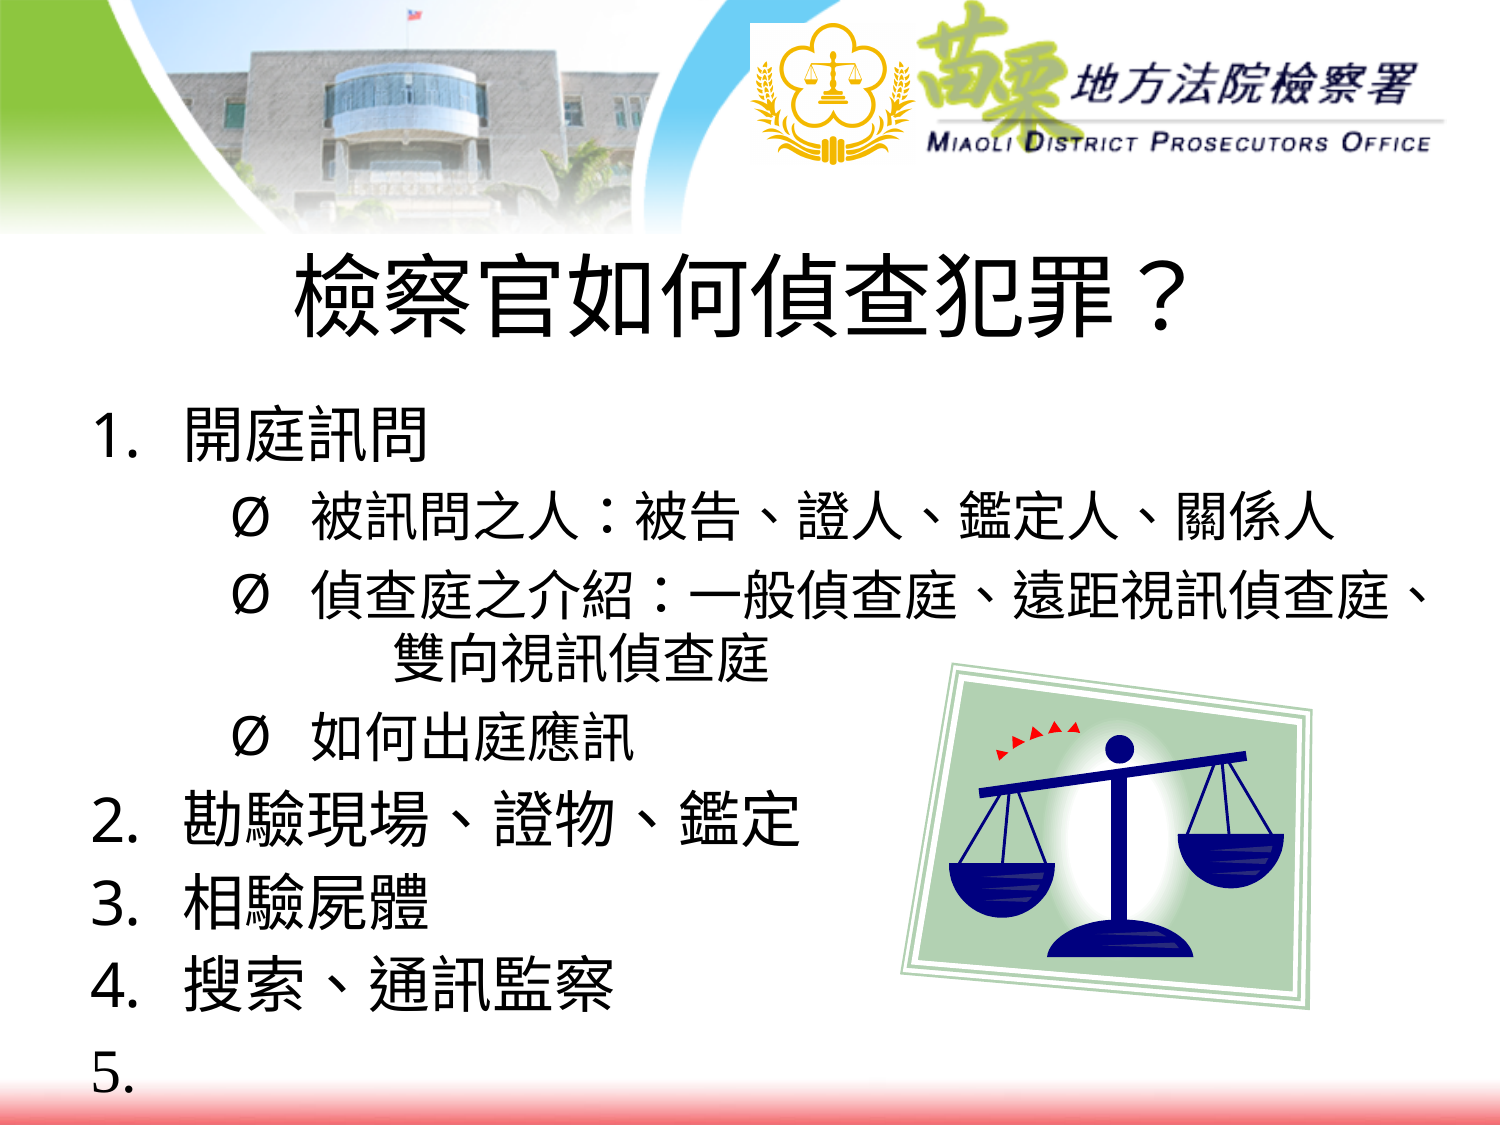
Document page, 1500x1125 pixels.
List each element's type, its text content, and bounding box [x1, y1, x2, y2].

title 檢察官如何偵查犯罪？ [75, 200, 1426, 387]
picture [900, 662, 1313, 1011]
list 開庭訊問 被訊問之人：被告、證人、鑑定人、關係人 偵查庭之介紹：一般偵查庭、遠距視訊偵查庭、雙向視訊偵查庭 如何出庭應訊 勘驗現場、證物、鑑定 相驗屍體 搜索、通訊監察 [75, 387, 1426, 1038]
